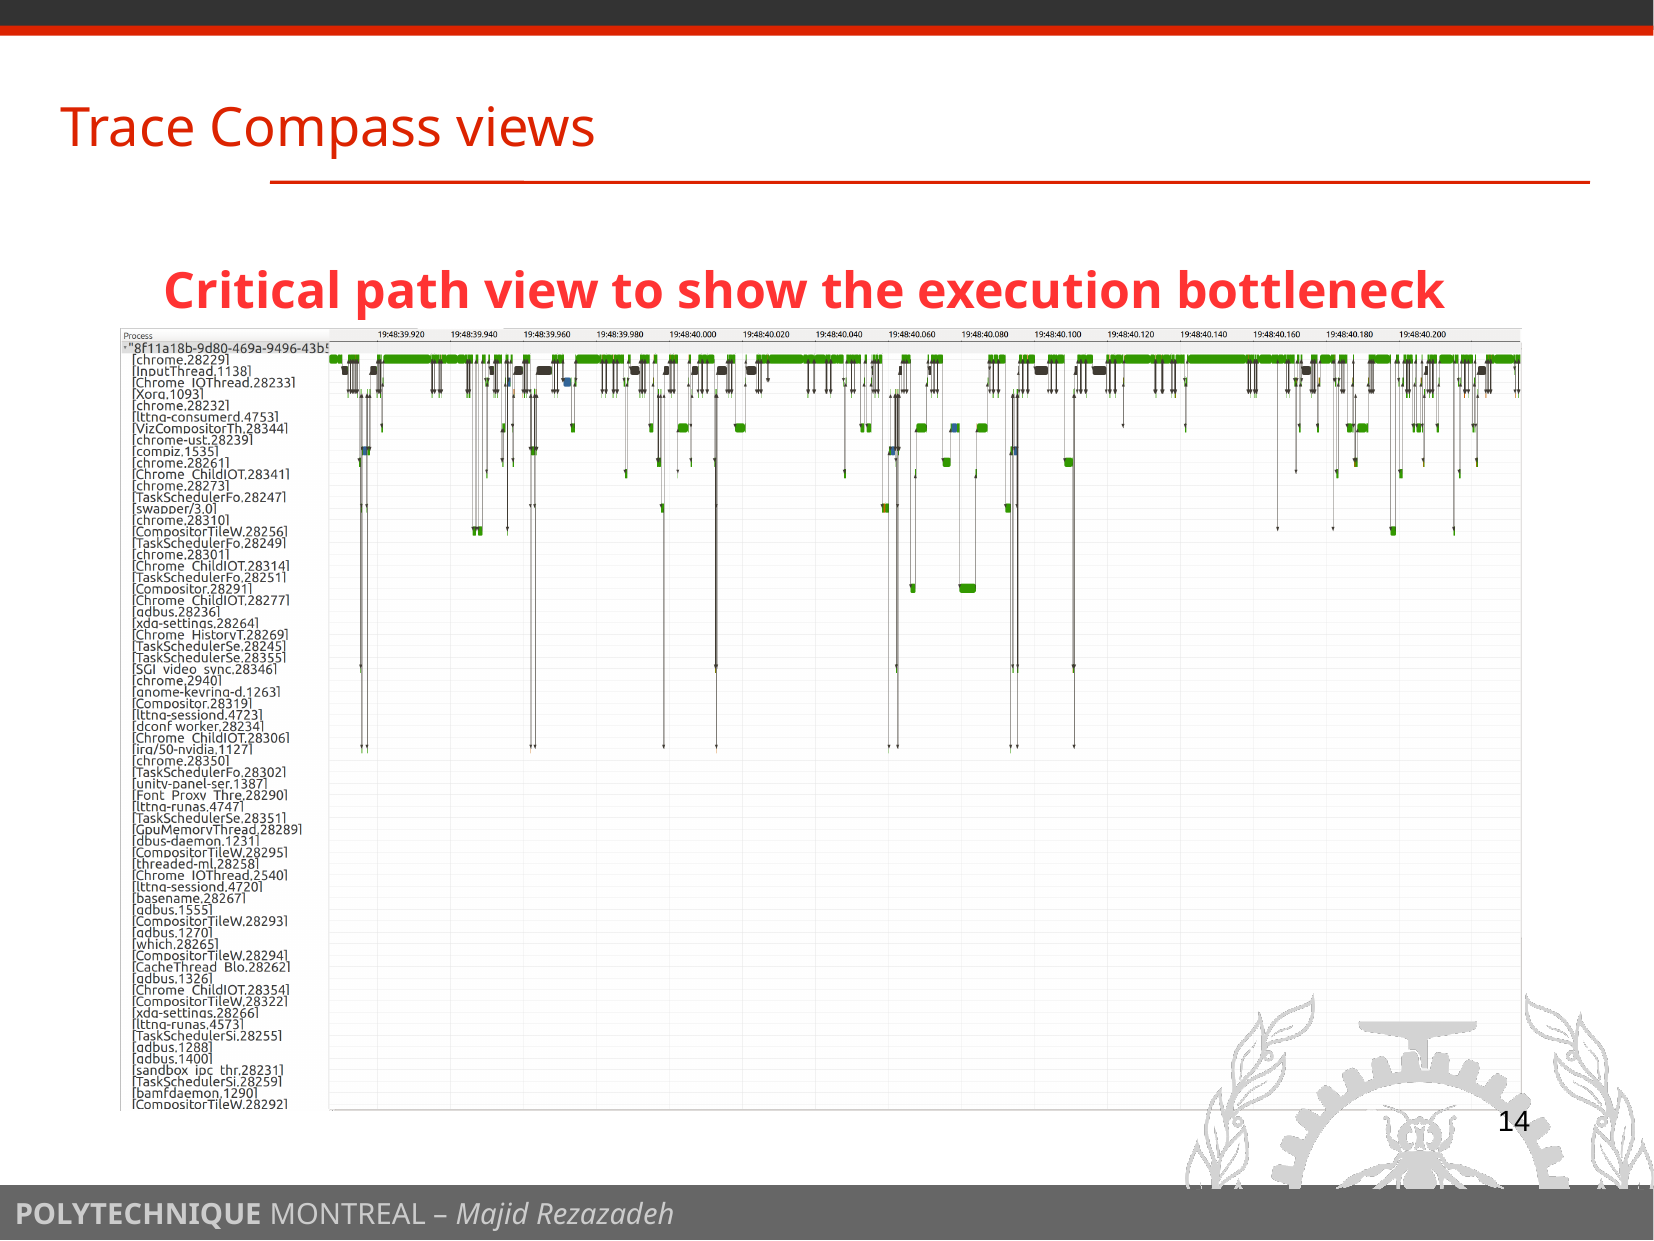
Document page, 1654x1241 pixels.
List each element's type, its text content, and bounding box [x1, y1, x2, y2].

text_box 14 [1483, 1095, 1561, 1156]
picture [120, 328, 1654, 1216]
text_box Critical path view to show the execution bottleneck [73, 221, 1590, 919]
text_box POLYTECHNIQUE MONTREAL – Majid Rezazadeh [0, 1185, 1654, 1240]
text_box Trace Compass views [60, 37, 1590, 180]
text_box [0, 0, 1654, 36]
